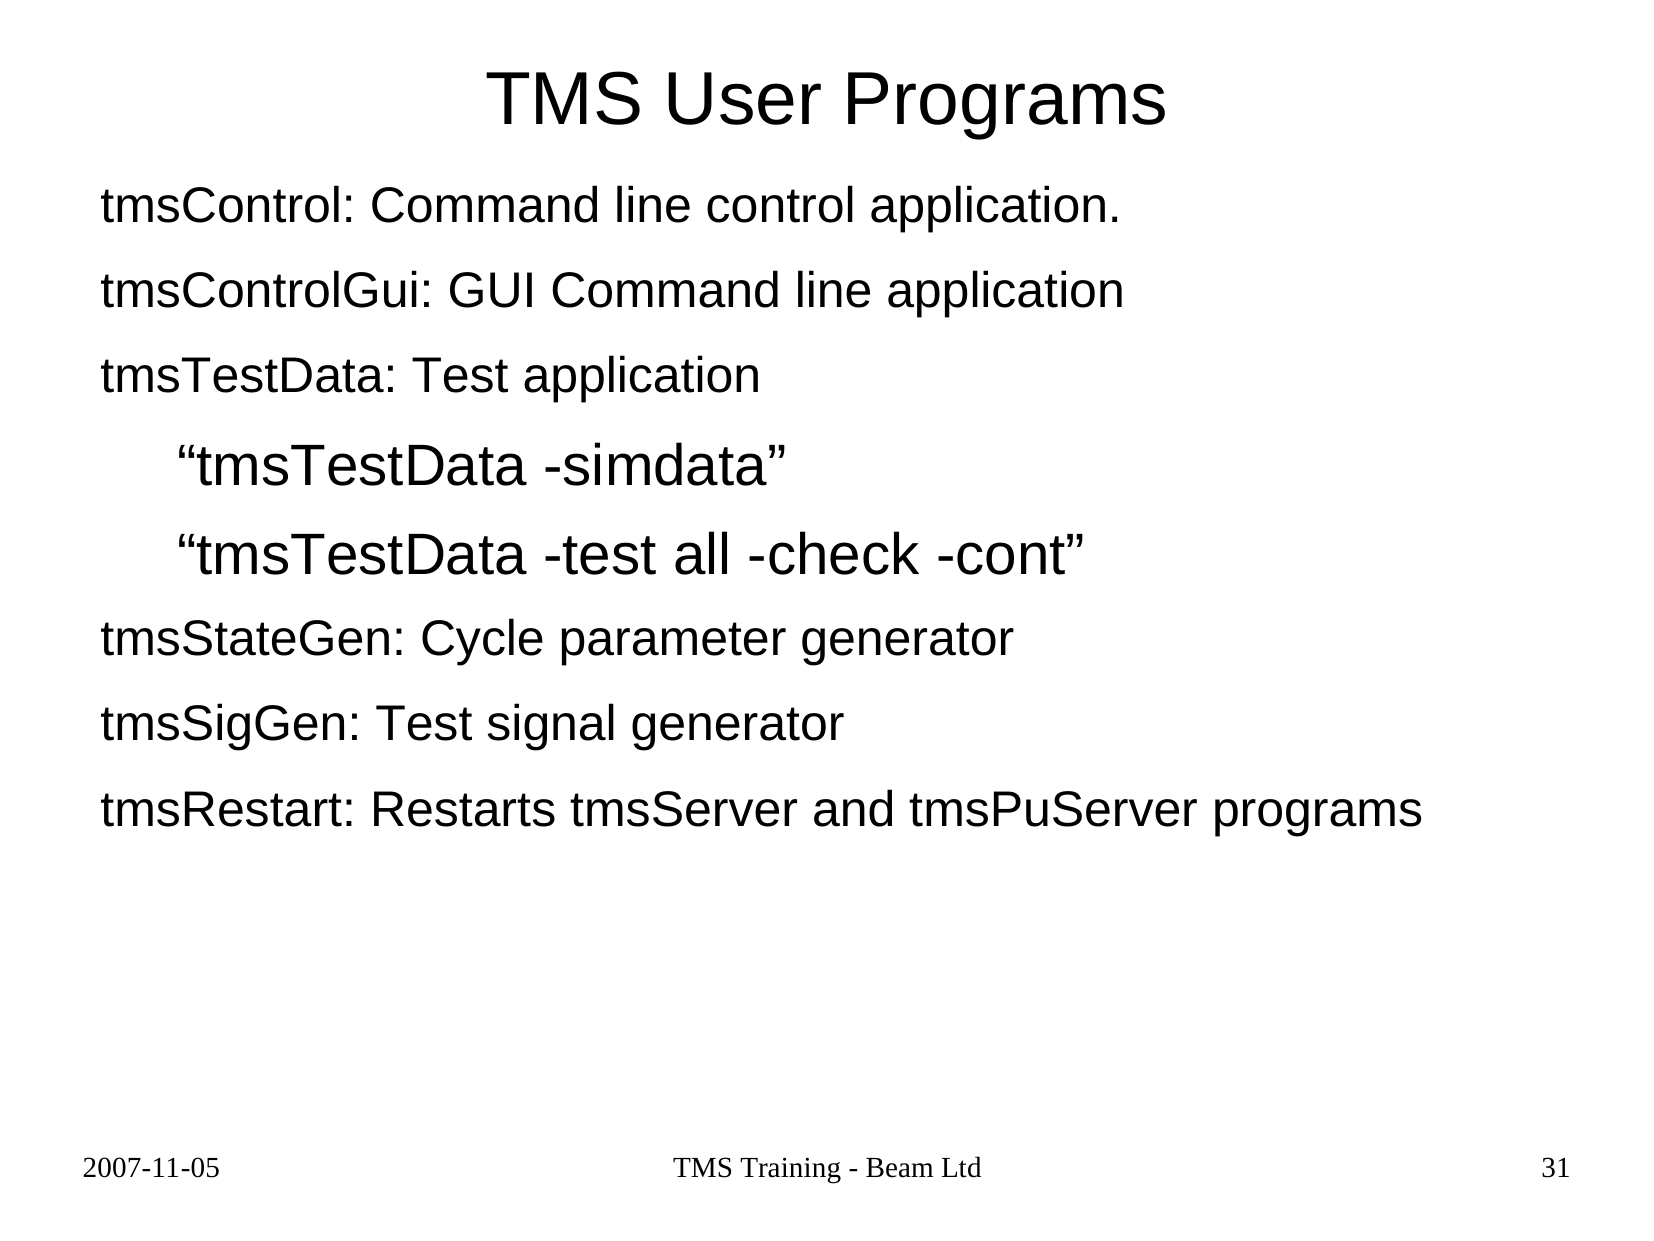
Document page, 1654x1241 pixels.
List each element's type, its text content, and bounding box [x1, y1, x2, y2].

list tmsControl: Command line control application. tmsControlGui: GUI Command line application tmsTestData: Test application “tmsTestData -simdata” “tmsTestData -test all -check -cont” tmsStateGen: Cycle parameter generator tmsSigGen: Test signal generator tmsRestart: Restarts tmsServer and tmsPuServer programs [82, 177, 1571, 1108]
title TMS User Programs [82, 56, 1571, 141]
